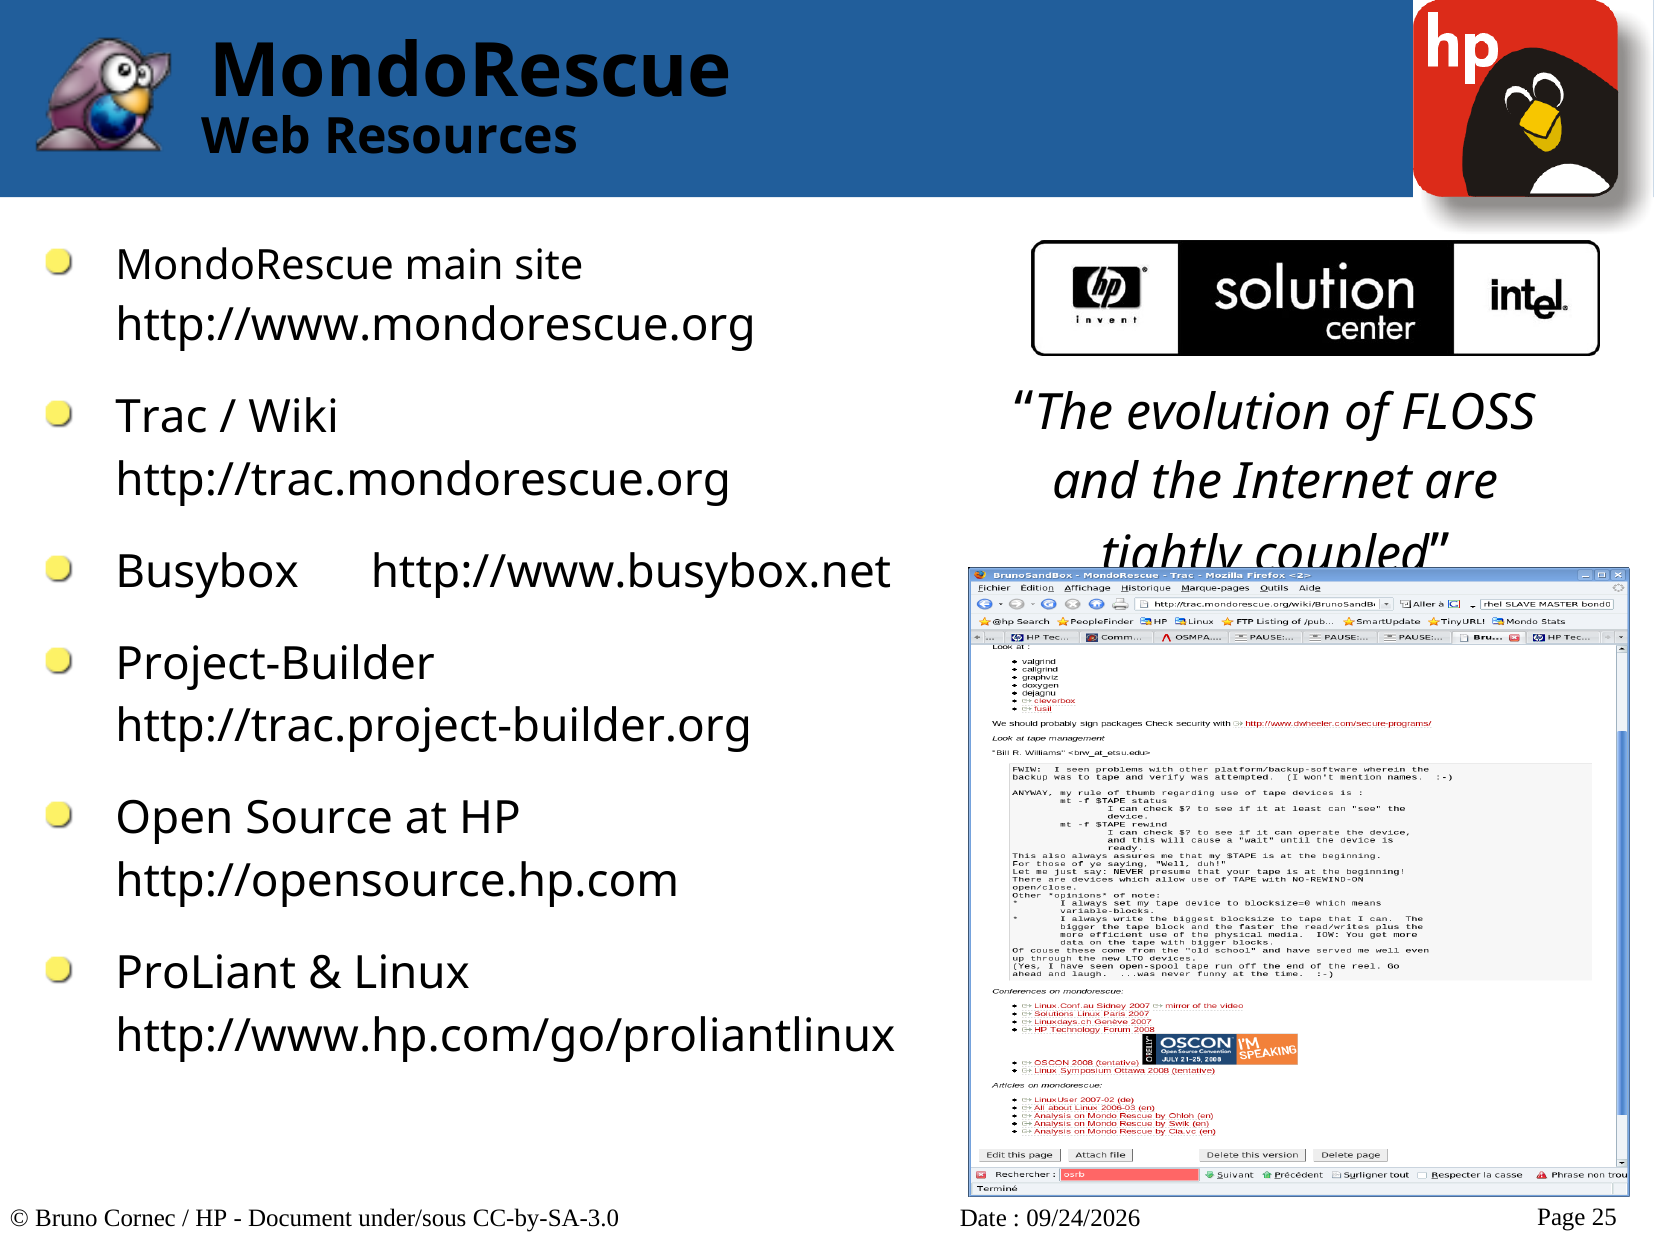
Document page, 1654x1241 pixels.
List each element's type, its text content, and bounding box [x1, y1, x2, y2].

text_box “The evolution of FLOSS and the Internet are tightly coupled” [1014, 371, 1643, 574]
list MondoRescue main site http://www.mondorescue.org Trac / Wiki http://trac.mondorescue.org Busybox http://www.busybox.net Project-Builderhttp://trac.project-builder.org Open Source at HPhttp://opensource.hp.com ProLiant & Linux http://www.hp.com/go/proliantlinux [32, 234, 934, 1195]
title Web Resources [201, 32, 1191, 241]
picture [968, 567, 1630, 1197]
picture [1413, 0, 1654, 235]
picture [1031, 240, 1600, 356]
picture [0, 0, 211, 199]
